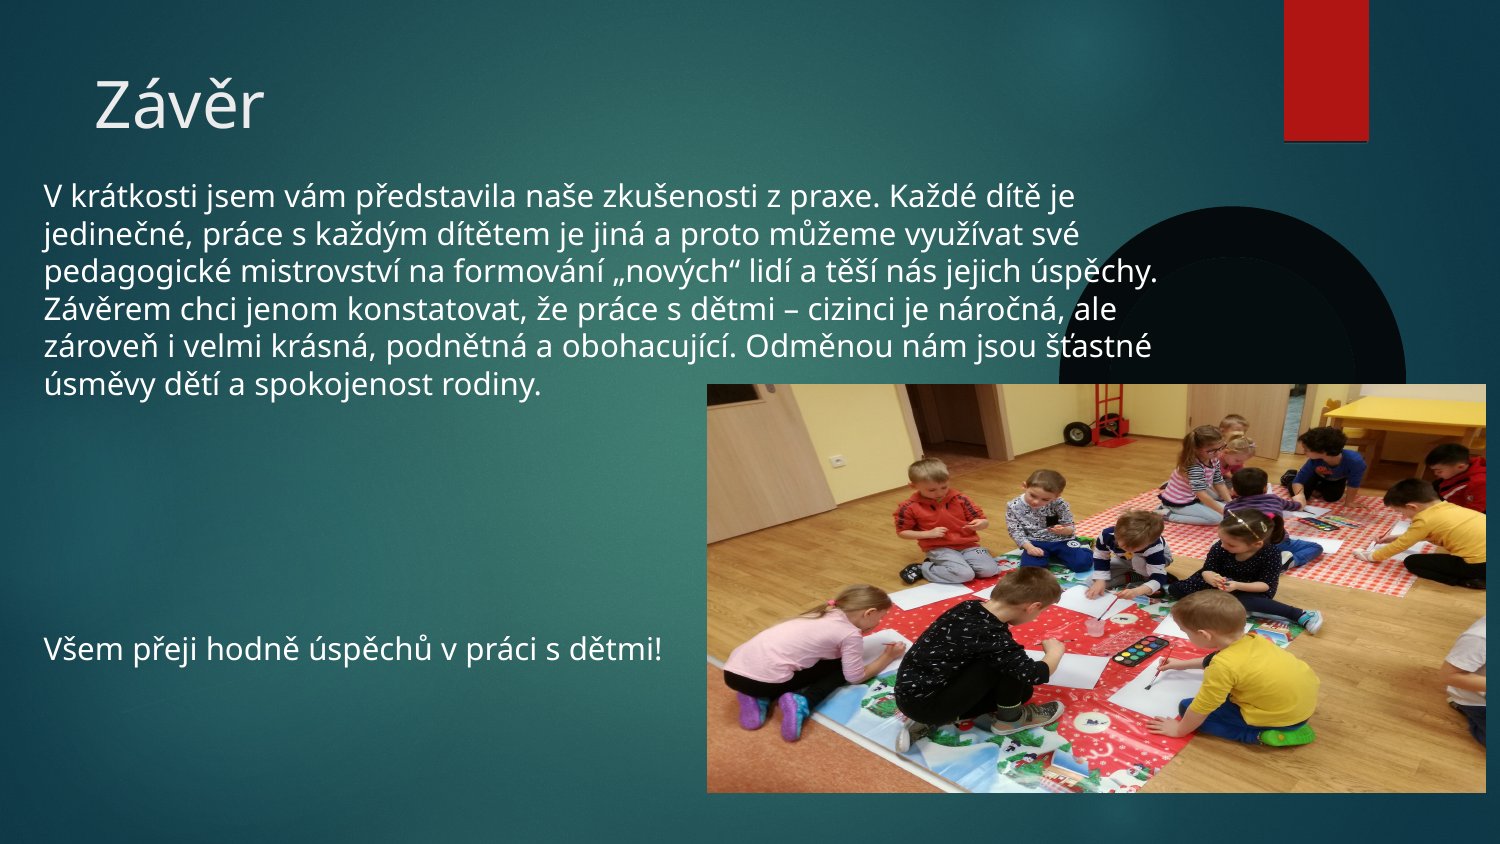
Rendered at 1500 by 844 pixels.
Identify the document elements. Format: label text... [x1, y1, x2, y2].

list V krátkosti jsem vám představila naše zkušenosti z praxe. Každé dítě je jedinečné, práce s každým dítětem je jiná a proto můžeme využívat své pedagogické mistrovství na formování „nových“ lidí a těší nás jejich úspěchy. Závěrem chci jenom konstatovat, že práce s dětmi – cizinci je náročná, ale zároveň i velmi krásná, podnětná a obohacující. Odměnou nám jsou šťastné úsměvy dětí a spokojenost rodiny. Všem přeji hodně úspěchů v práci s dětmi! [28, 169, 1237, 769]
title Závěr [79, 55, 1237, 169]
picture [707, 384, 1486, 793]
